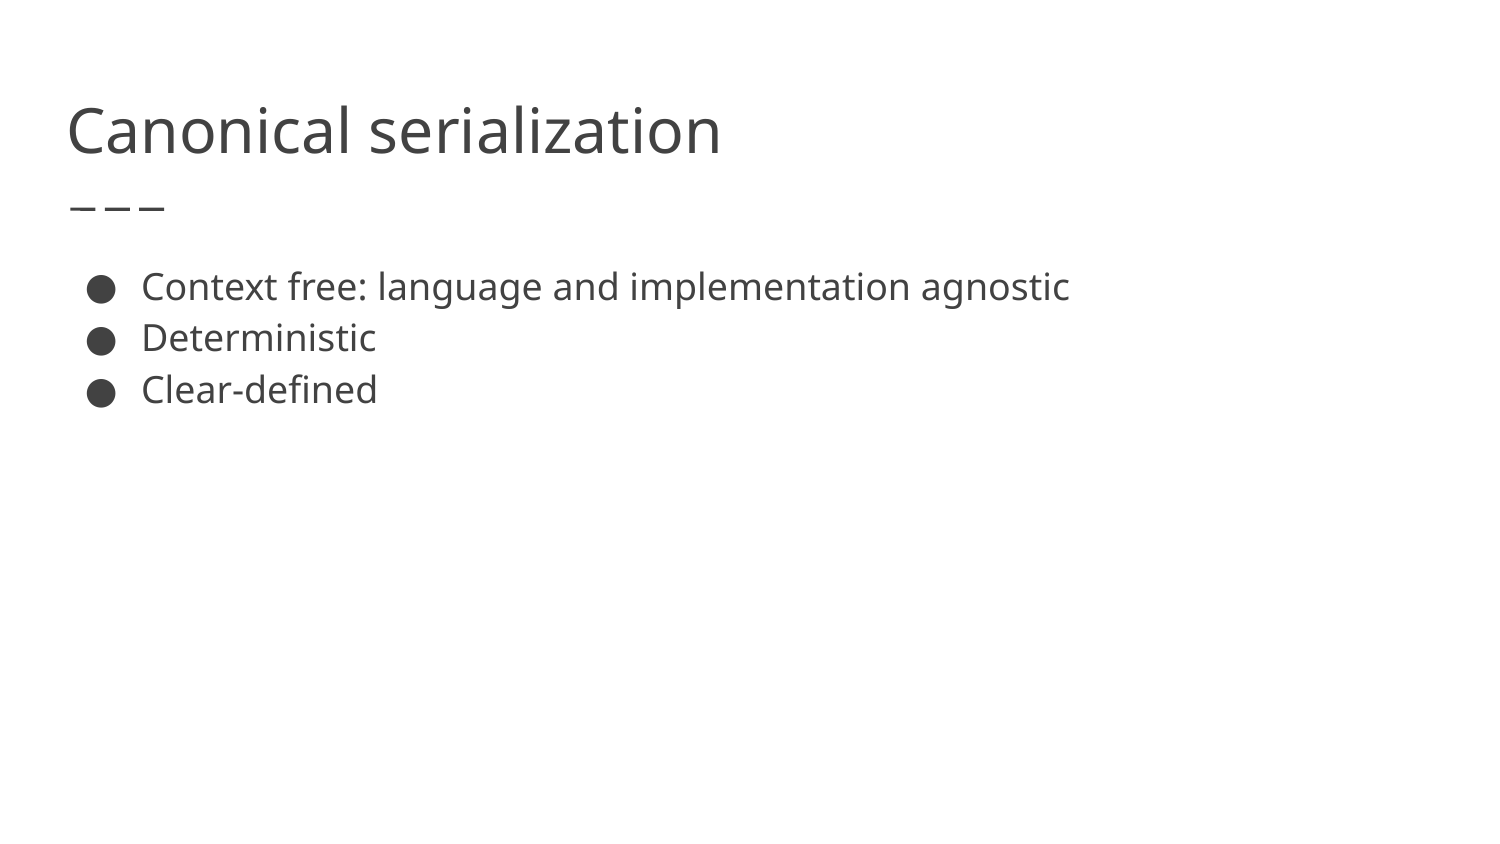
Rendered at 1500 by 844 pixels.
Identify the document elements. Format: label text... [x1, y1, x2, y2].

title Canonical serialization [51, 61, 1449, 182]
list Context free: language and implementation agnostic Deterministic Clear-defined [51, 240, 1449, 750]
